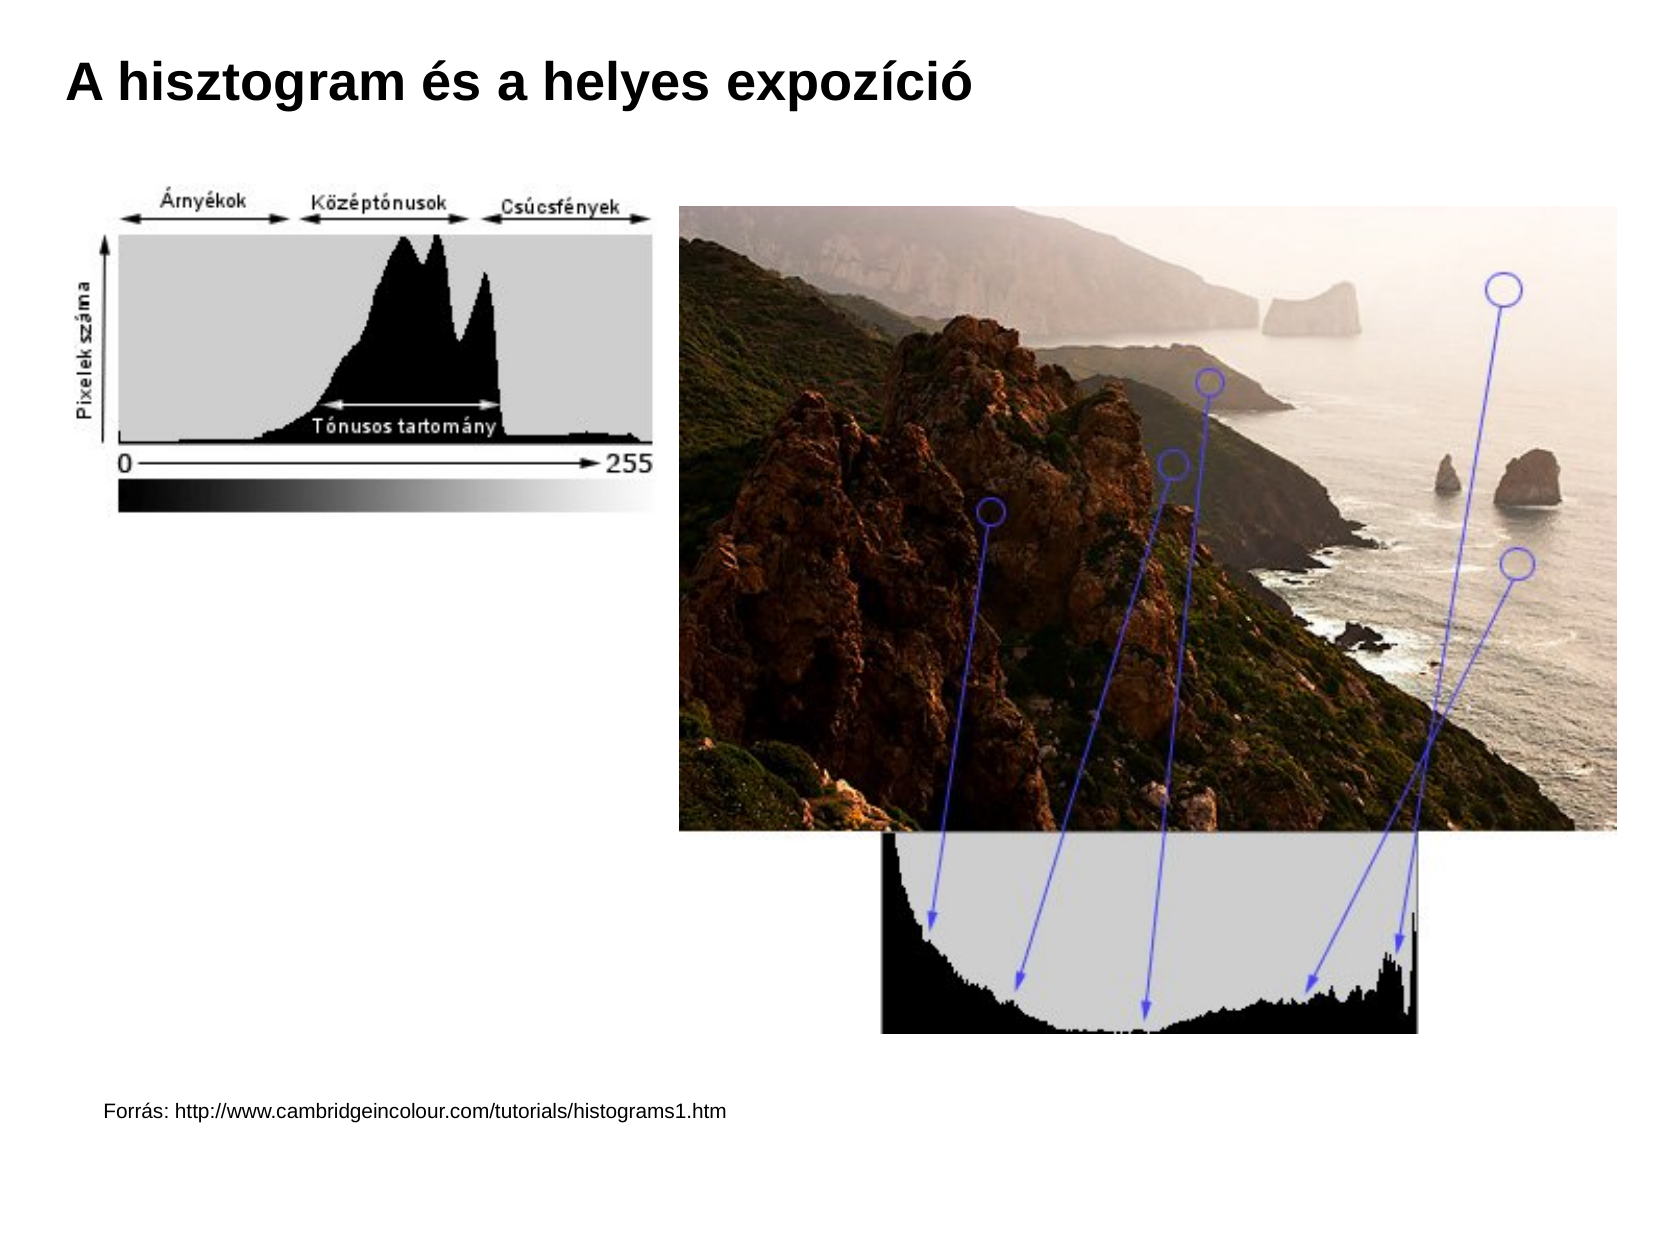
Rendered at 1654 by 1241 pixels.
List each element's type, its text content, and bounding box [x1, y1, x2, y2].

picture [679, 206, 1617, 1034]
text_box A hisztogram és a helyes expozíció [50, 44, 990, 122]
text_box Forrás: http://www.cambridgeincolour.com/tutorials/histograms1.htm [88, 1092, 743, 1131]
picture [73, 183, 678, 517]
